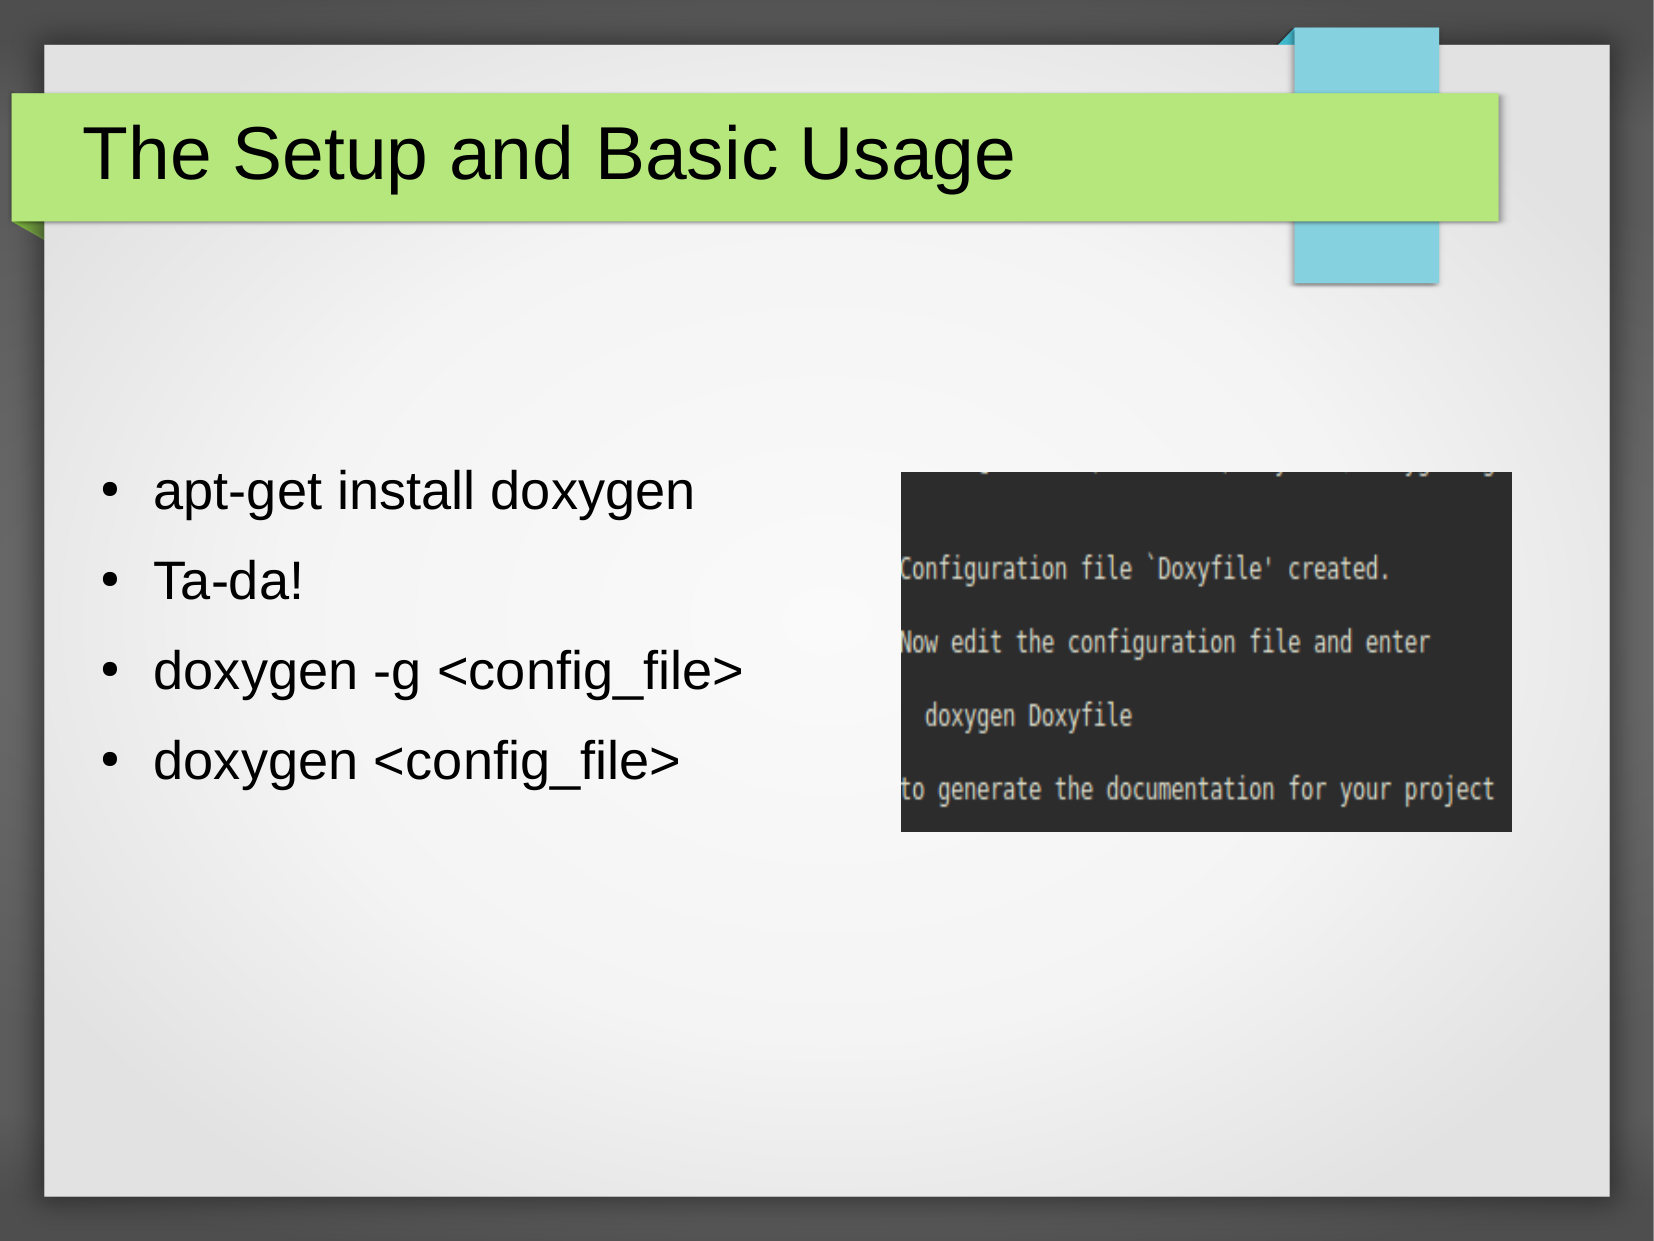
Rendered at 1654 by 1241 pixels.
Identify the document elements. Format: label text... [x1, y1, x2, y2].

title The Setup and Basic Usage [82, 94, 1264, 213]
picture [0, 0, 1654, 1241]
list apt-get install doxygen Ta-da! doxygen -g <config_file> doxygen <config_file> [82, 460, 809, 1180]
